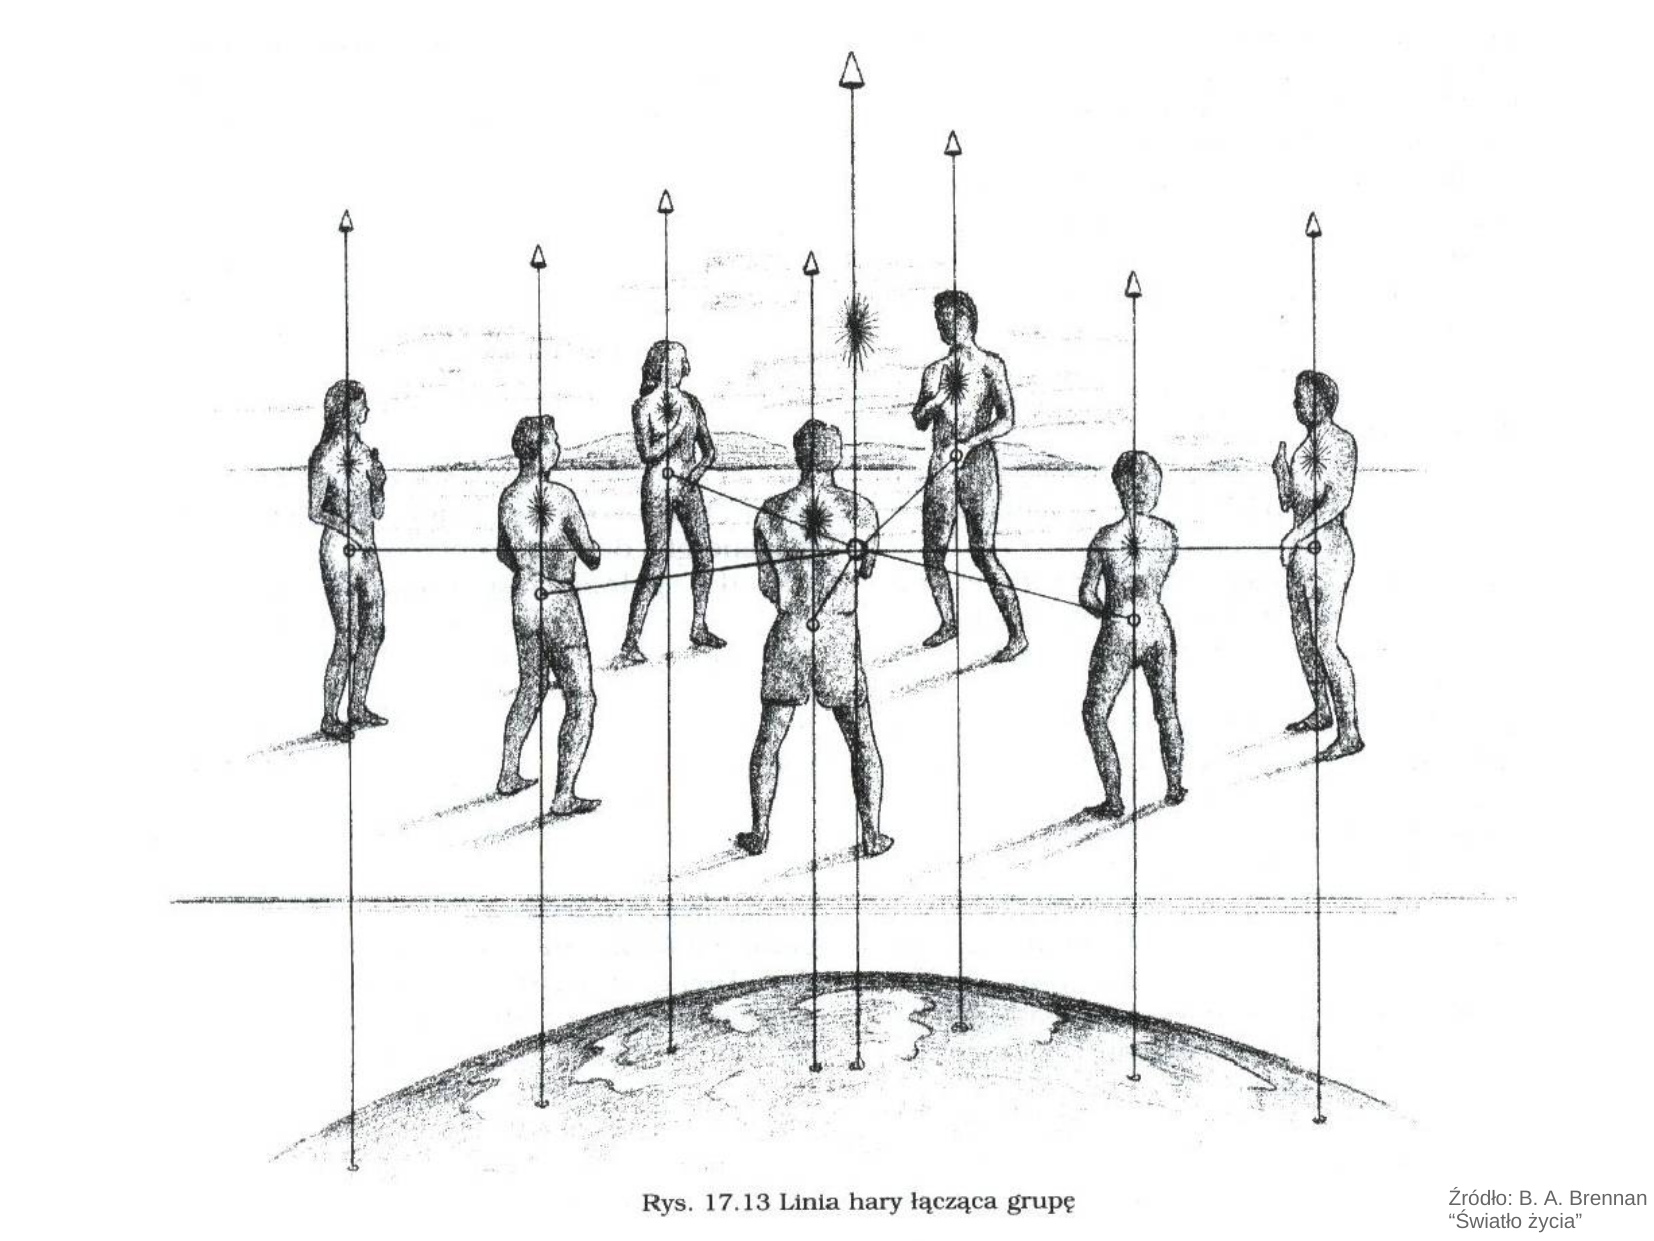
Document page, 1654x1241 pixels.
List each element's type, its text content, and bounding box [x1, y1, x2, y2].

text_box Źródło: B. A. Brennan “Światło życia” [1442, 1181, 1654, 1240]
picture [137, 0, 1517, 1241]
